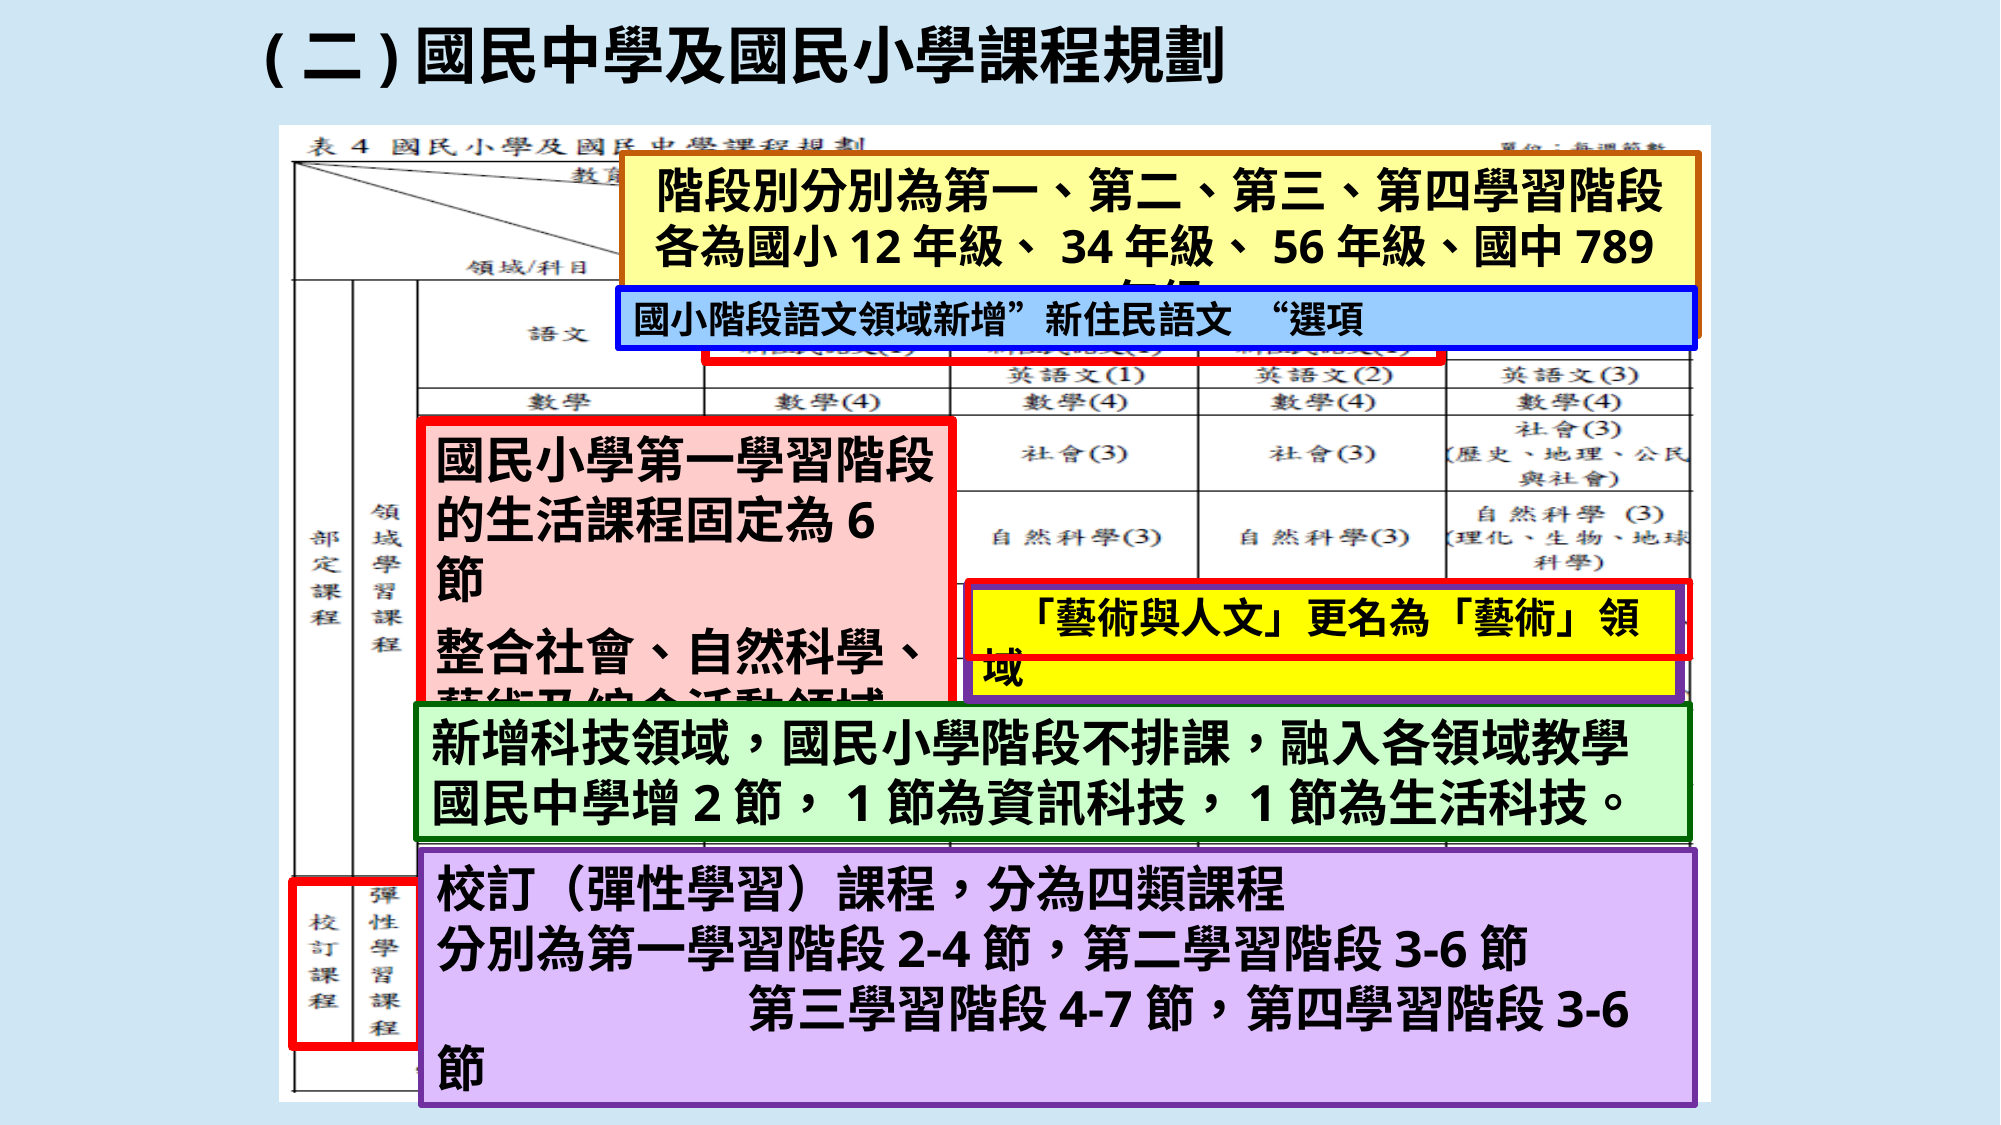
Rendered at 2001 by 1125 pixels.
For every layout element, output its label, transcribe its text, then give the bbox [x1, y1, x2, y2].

text_box (二)國民中學及國民小學課程規劃 [249, 1, 1592, 127]
text_box 「藝術與人文」更名為「藝術」領域 [968, 661, 1680, 700]
text_box 「藝術與人文」更名為「藝術」領域 [971, 584, 1680, 654]
picture [297, 886, 416, 1042]
text_box 國民小學第一學習階段的生活課程固定為6節 整合社會、自然科學、藝術及綜合活動領域 [421, 421, 953, 704]
picture [279, 125, 1711, 1102]
text_box 國小階段語文領域新增”新住民語文 “選項 [618, 288, 1695, 349]
text_box 新增科技領域，國民小學階段不排課，融入各領域教學 國民中學增2節，1節為資訊科技，1節為生活科技。 [416, 704, 1690, 839]
text_box 階段別分別為第一、第二、第三、第四學習階段 各為國小12年級、34年級、56年級、國中789年級 [621, 153, 1699, 336]
text_box 校訂（彈性學習）課程，分為四類課程 分別為第一學習階段2-4節，第二學習階段3-6節 第三學習階段4-7節，第四學習階段3-6節 [421, 849, 1695, 1105]
